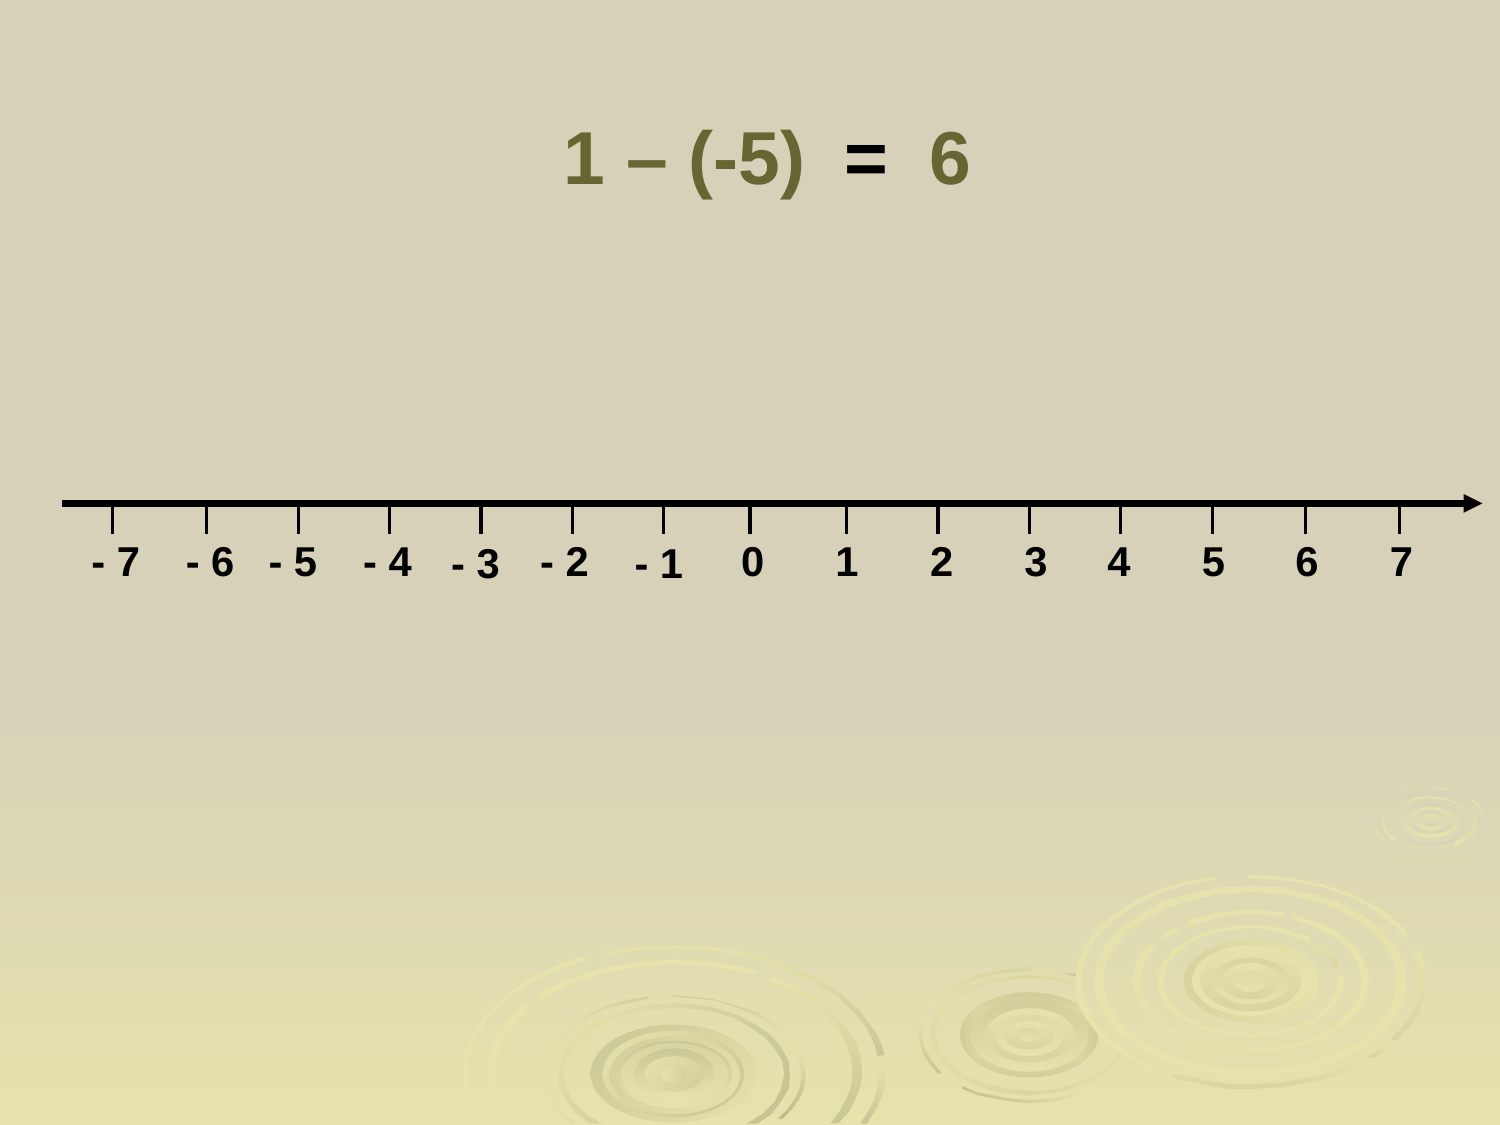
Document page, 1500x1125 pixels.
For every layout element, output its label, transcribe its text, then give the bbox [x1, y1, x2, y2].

text_box 1 [820, 527, 888, 602]
text_box 3 [998, 527, 1065, 602]
text_box - 7 [76, 527, 178, 602]
text_box - 3 [436, 529, 538, 605]
text_box - 5 [273, 527, 348, 602]
text_box - 6 [178, 527, 273, 602]
text_box = 6 [809, 101, 1046, 208]
text_box 4 [1092, 527, 1159, 602]
text_box 5 [1187, 527, 1254, 602]
text_box - 2 [525, 527, 627, 602]
text_box 0 [726, 527, 793, 602]
text_box 1 – (-5) [549, 101, 809, 208]
text_box - 1 [619, 529, 721, 605]
text_box - 4 [348, 527, 450, 602]
text_box 2 [915, 527, 982, 602]
text_box 6 [1257, 527, 1352, 602]
text_box 7 [1352, 527, 1454, 602]
